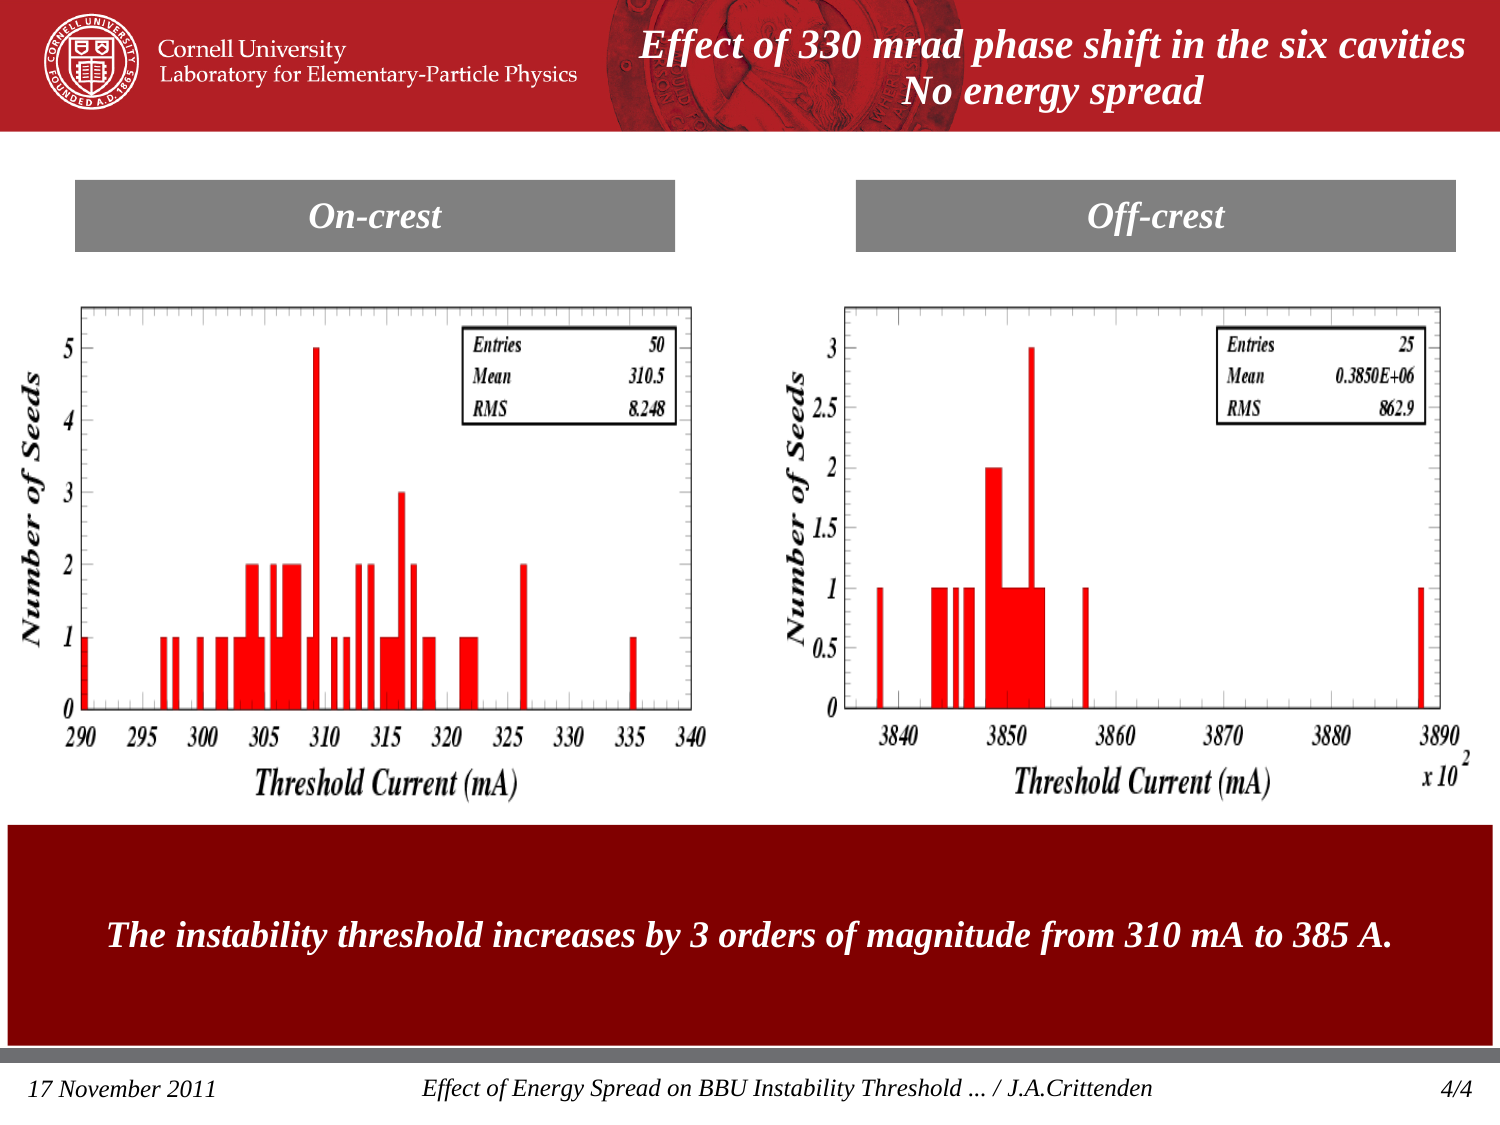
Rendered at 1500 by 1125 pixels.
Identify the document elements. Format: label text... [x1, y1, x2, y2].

text_box The instability threshold increases by 3 orders of magnitude from 310 mA to 385 A. [7, 824, 1493, 1046]
title Effect of 330 mrad phase shift in the six cavities No energy spread [600, 0, 1500, 136]
picture [0, 0, 600, 132]
text_box Off-crest [855, 179, 1456, 252]
picture [780, 299, 1478, 808]
picture [15, 299, 713, 808]
text_box On-crest [75, 179, 676, 252]
